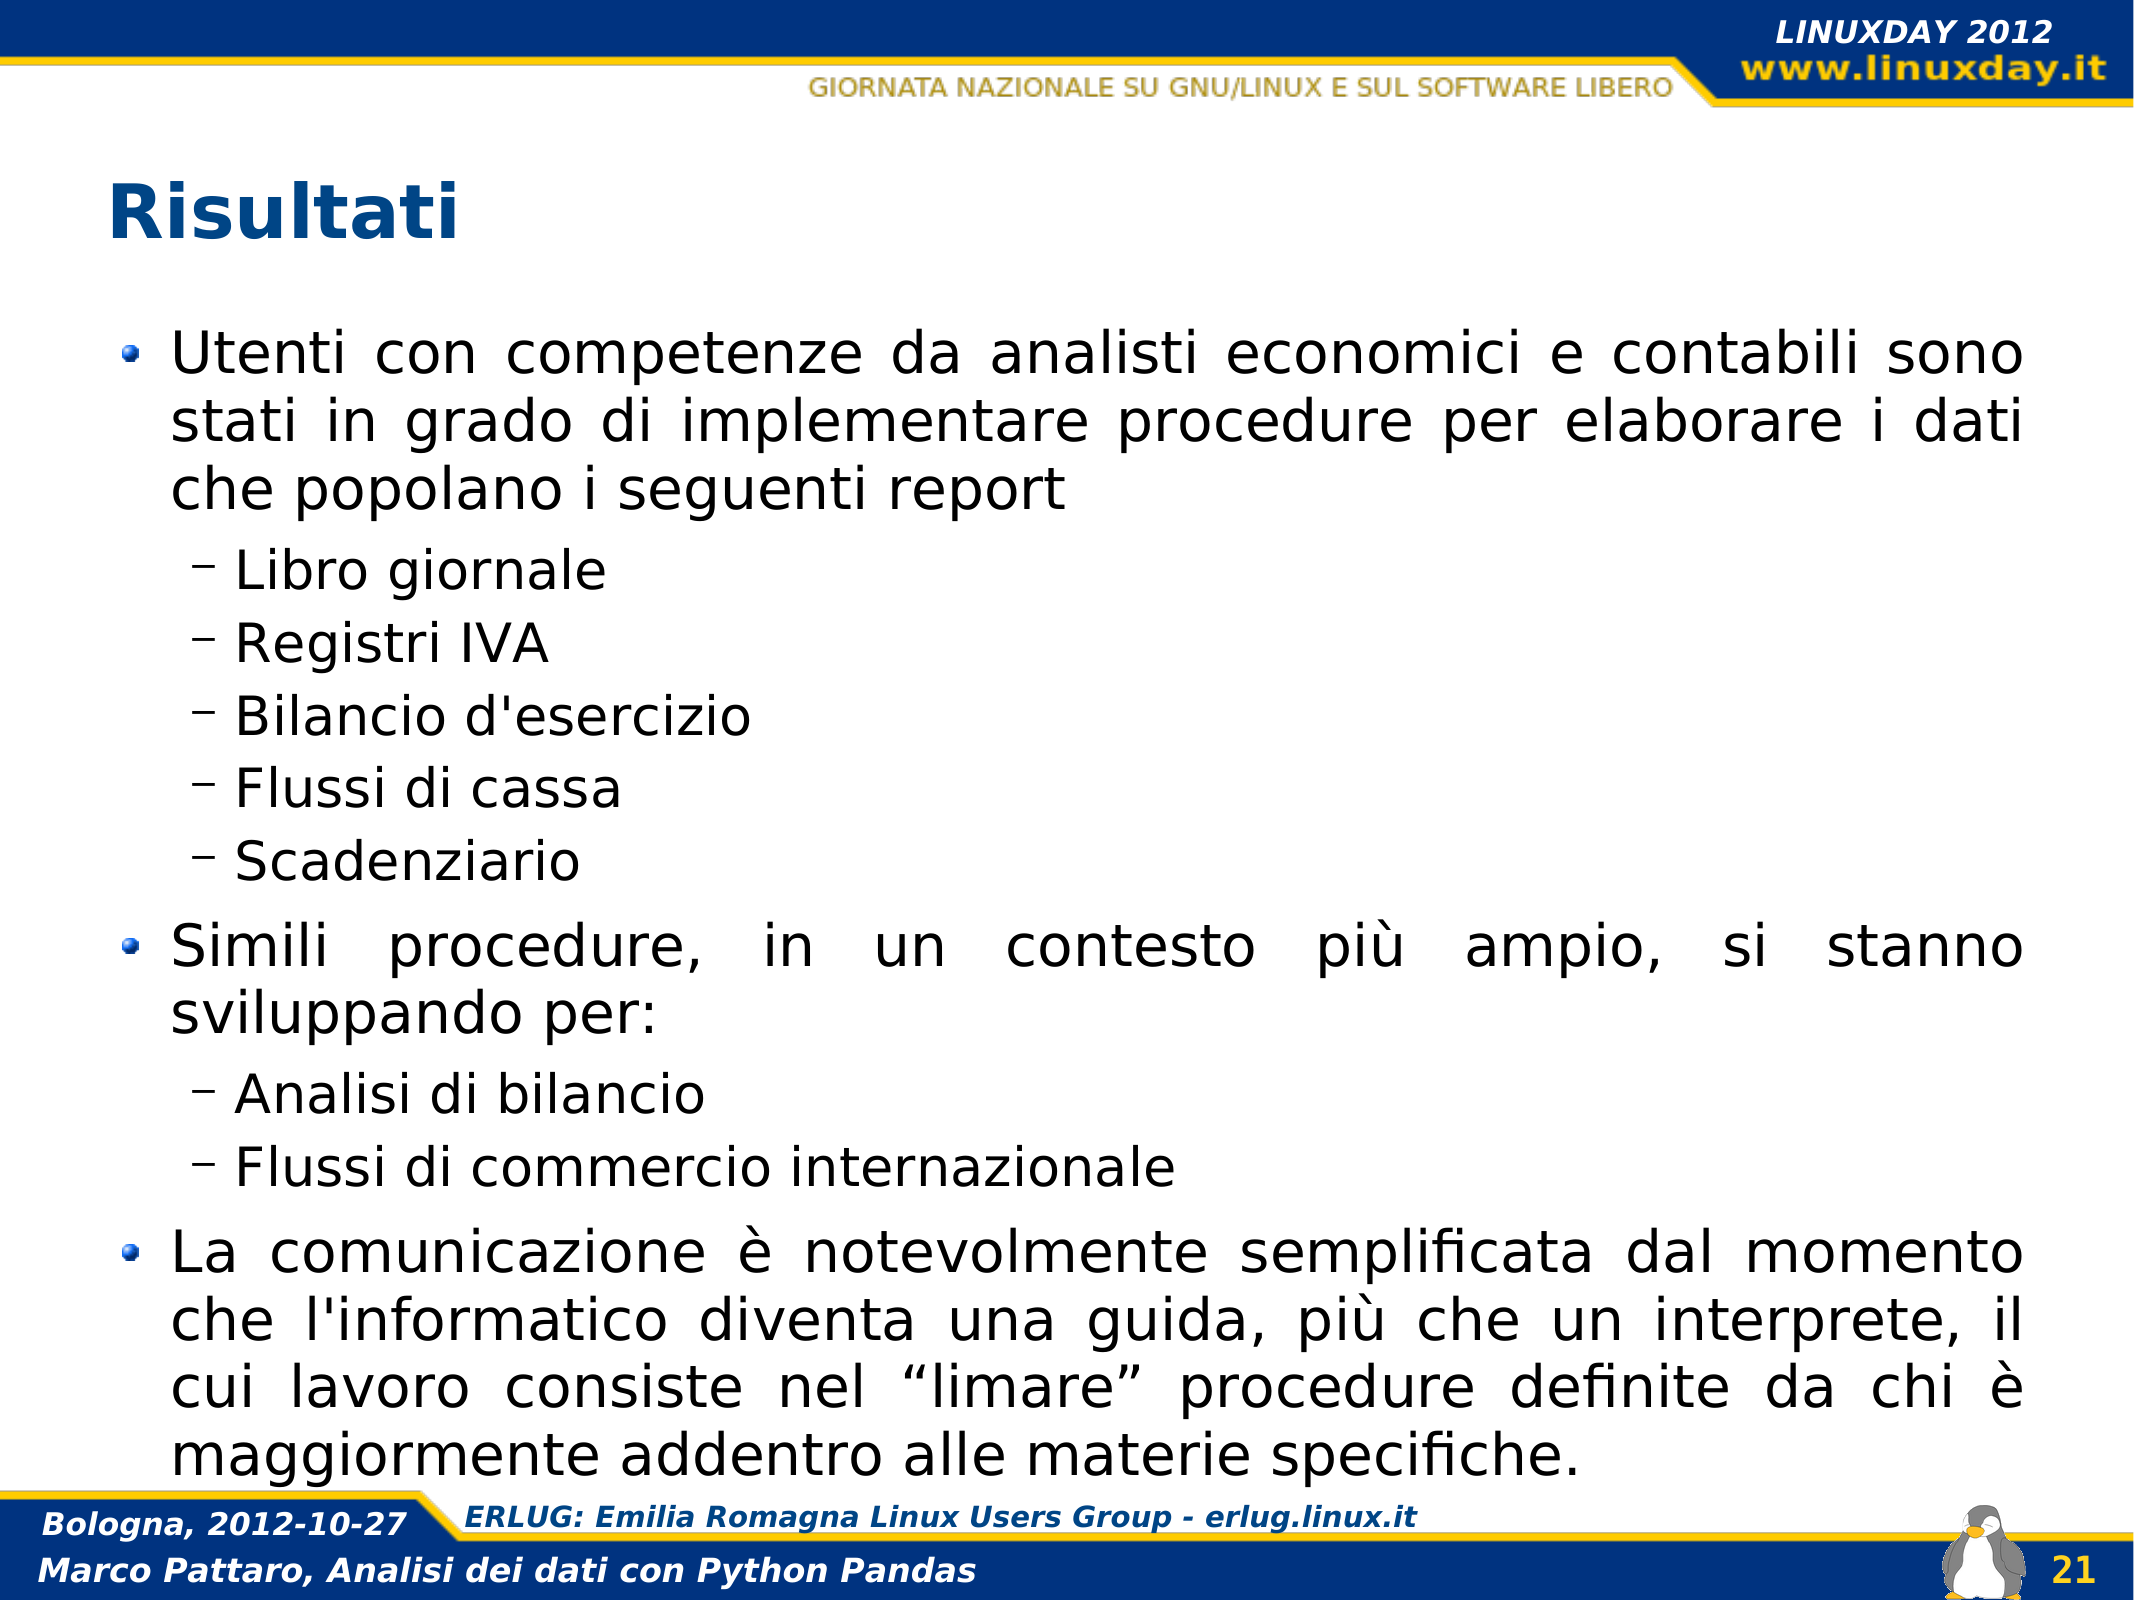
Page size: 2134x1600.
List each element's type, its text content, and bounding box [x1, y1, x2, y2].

picture [0, 0, 2134, 1600]
list Utenti con competenze da analisti economici e contabili sono stati in grado di implementare procedure per elaborare i dati che popolano i seguenti report Libro giornale Registri IVA Bilancio d'esercizio Flussi di cassa Scadenziario Simili procedure, in un contesto più ampio, si stanno sviluppando per: Analisi di bilancio Flussi di commercio internazionale La comunicazione è notevolmente semplificata dal momento che l'informatico diventa una guida, più che un interprete, il cui lavoro consiste nel “limare” procedure definite da chi è maggiormente addentro alle materie specifiche. [106, 319, 2027, 1490]
title Risultati [106, 159, 2080, 267]
